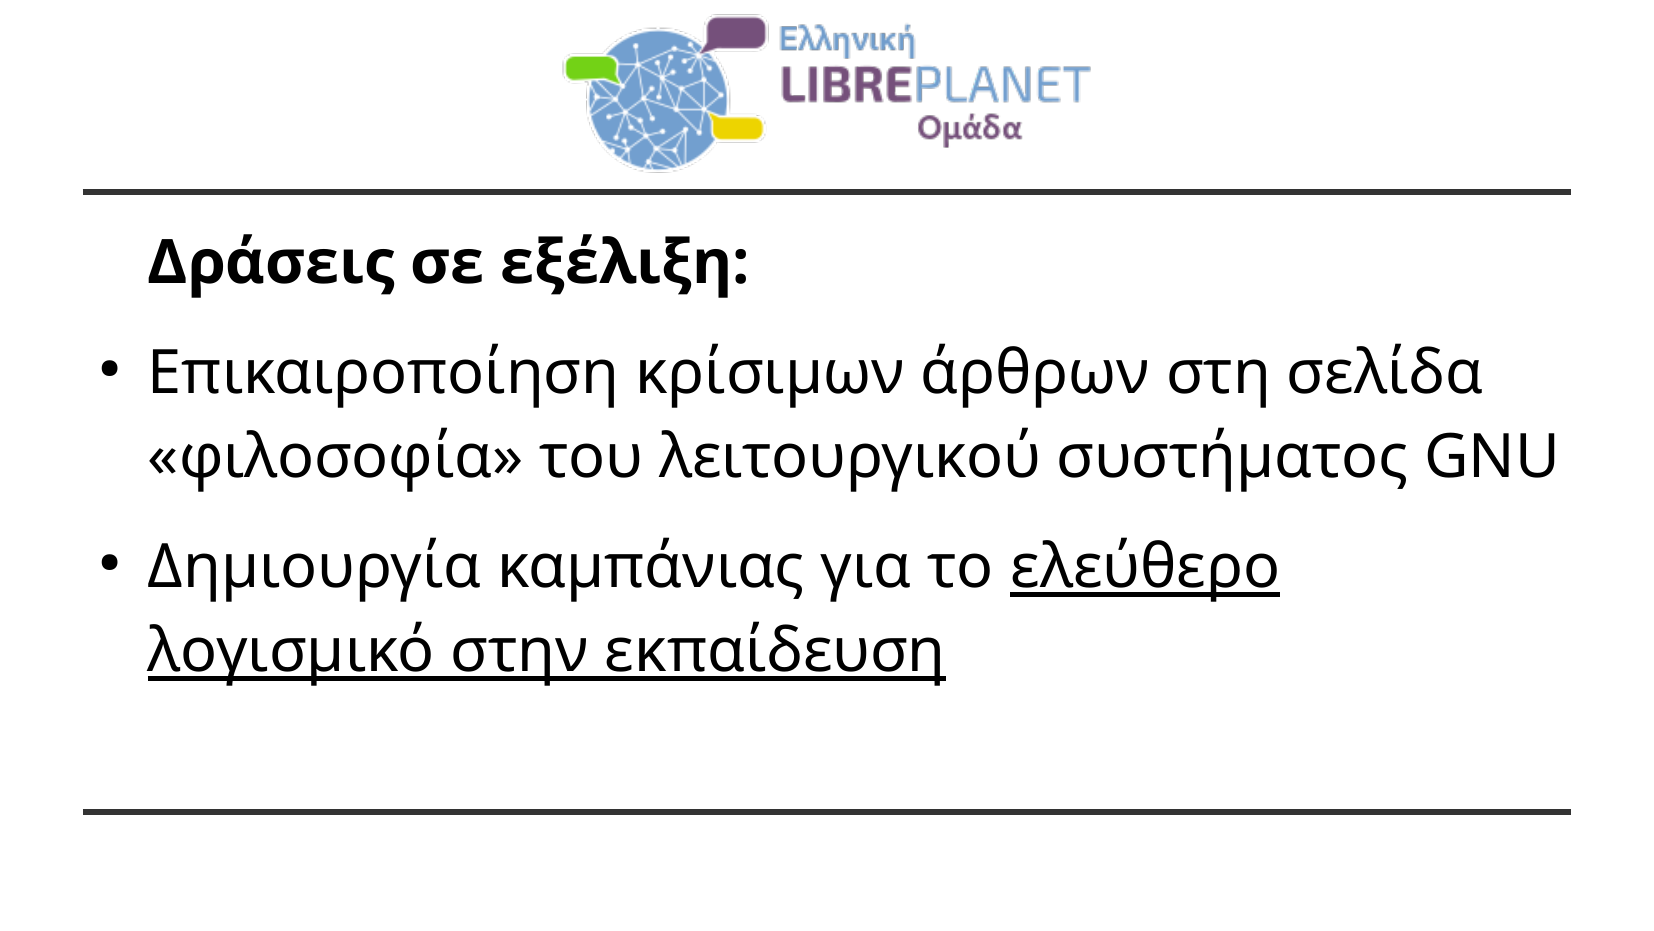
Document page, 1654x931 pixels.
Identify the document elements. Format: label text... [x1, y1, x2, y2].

picture [560, 10, 1094, 178]
list Δράσεις σε εξέλιξη: Επικαιροποίηση κρίσιμων άρθρων στη σελίδα «φιλοσοφία» του λειτουργικού συστήματος GNU Δημιουργία καμπάνιας για το ελεύθερο λογισμικό στην εκπαίδευση [82, 217, 1571, 758]
